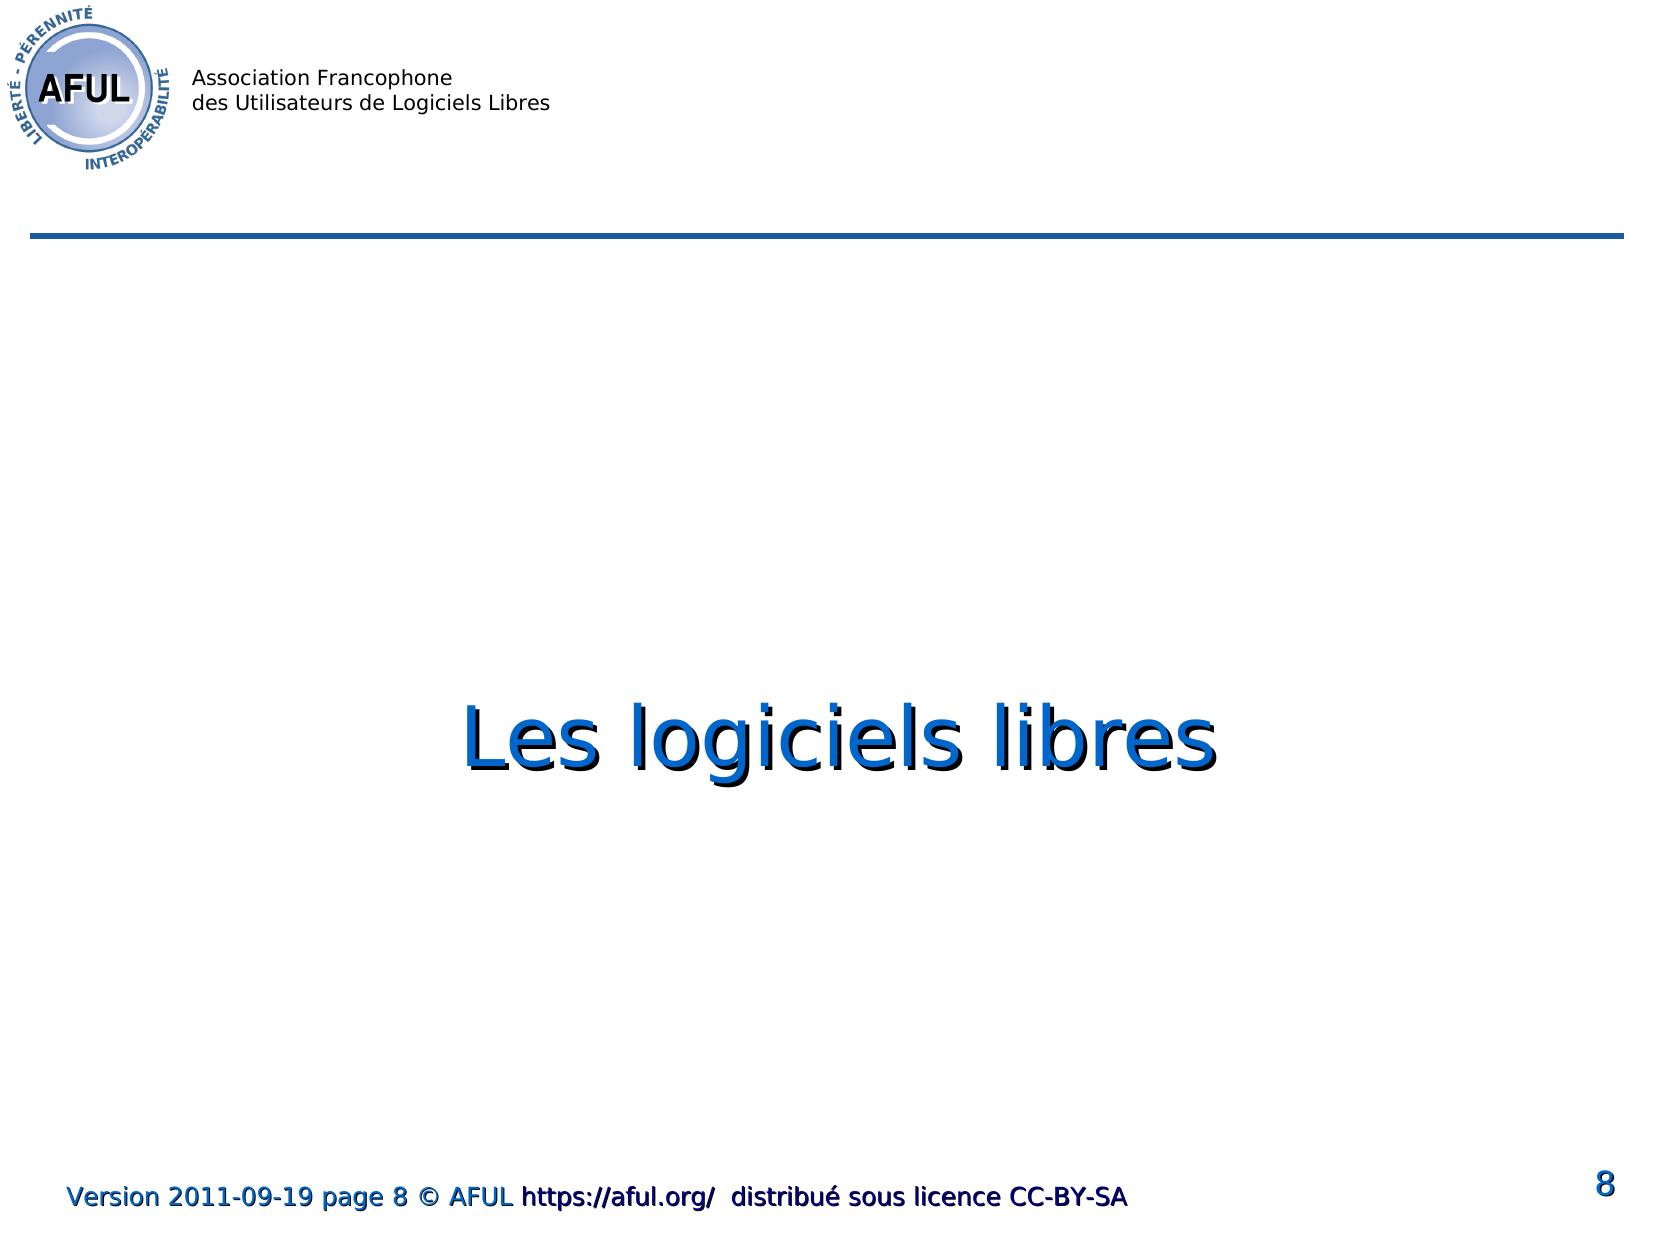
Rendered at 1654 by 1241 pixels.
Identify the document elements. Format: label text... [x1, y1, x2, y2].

picture [0, 0, 178, 178]
subtitle Les logiciels libres [47, 265, 1595, 1211]
